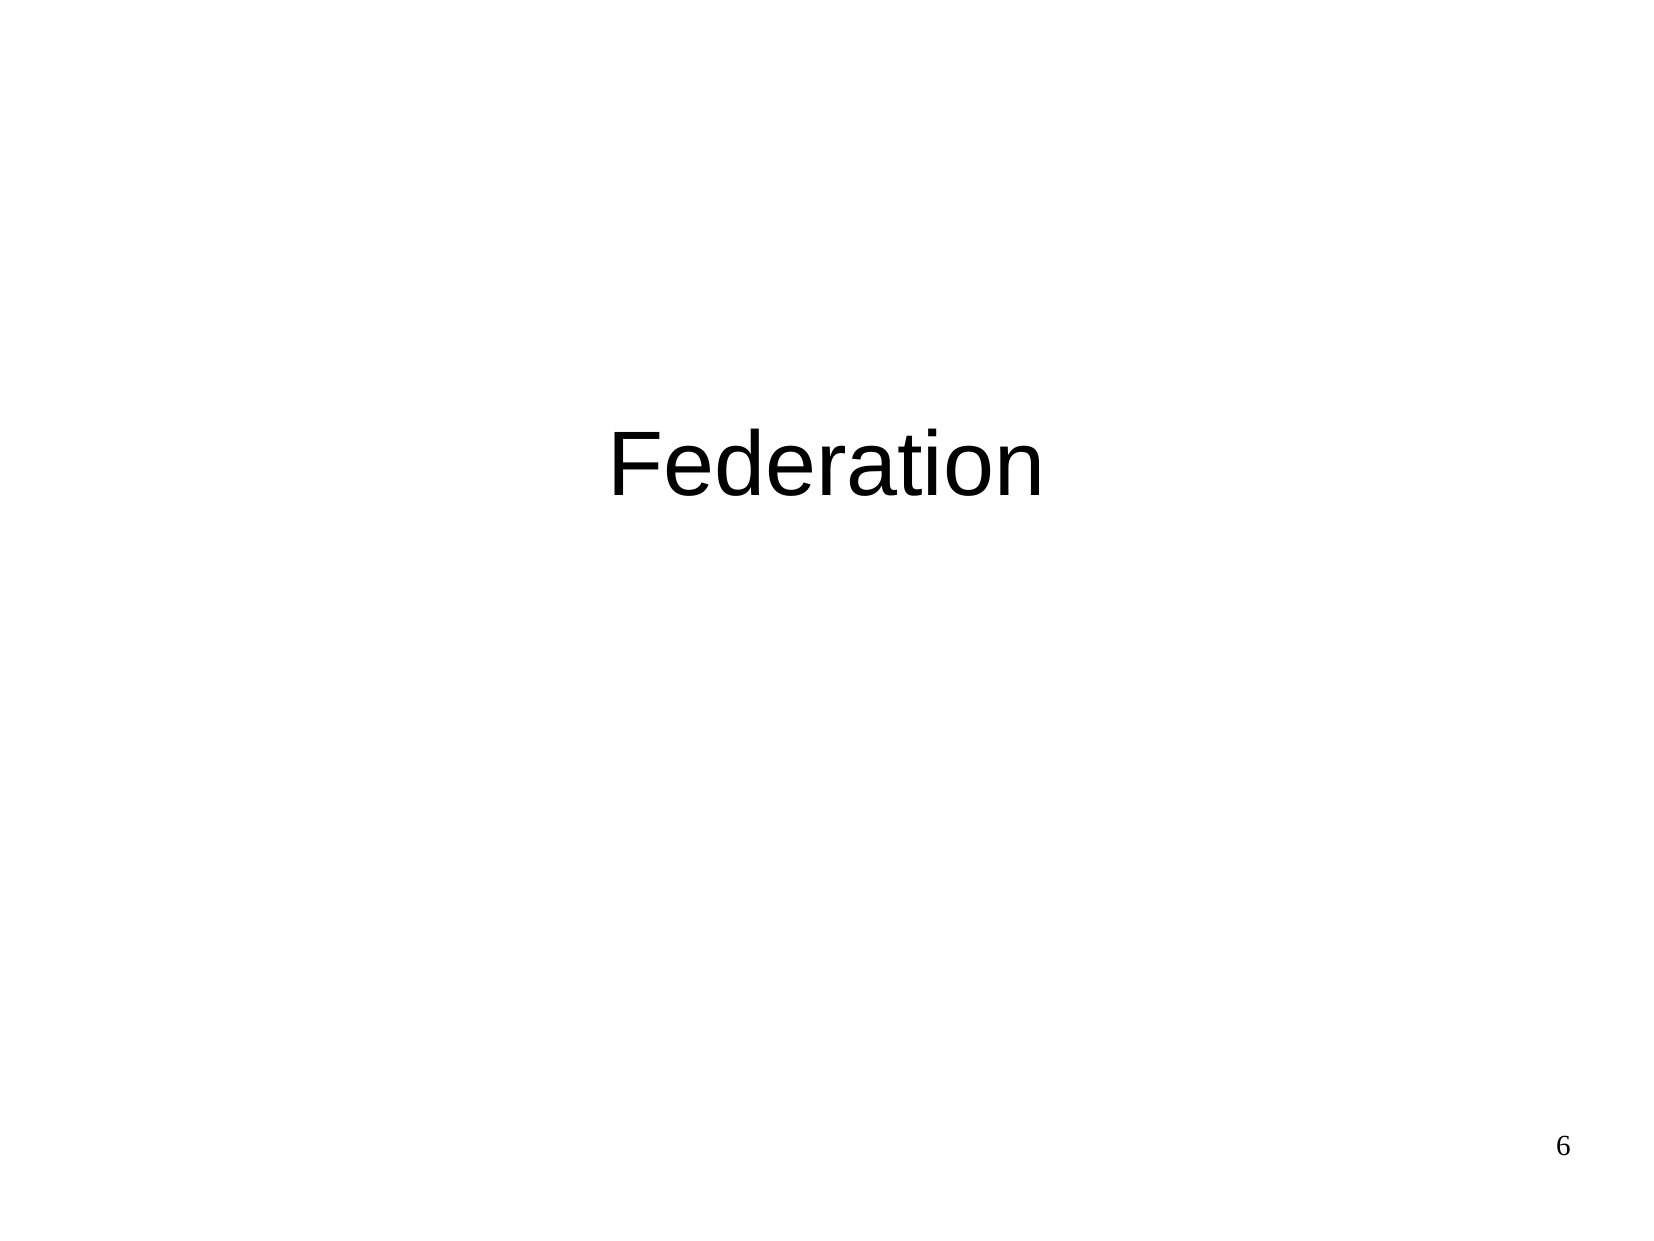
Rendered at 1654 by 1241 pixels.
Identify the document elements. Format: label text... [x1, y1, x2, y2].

title Federation [82, 360, 1571, 568]
